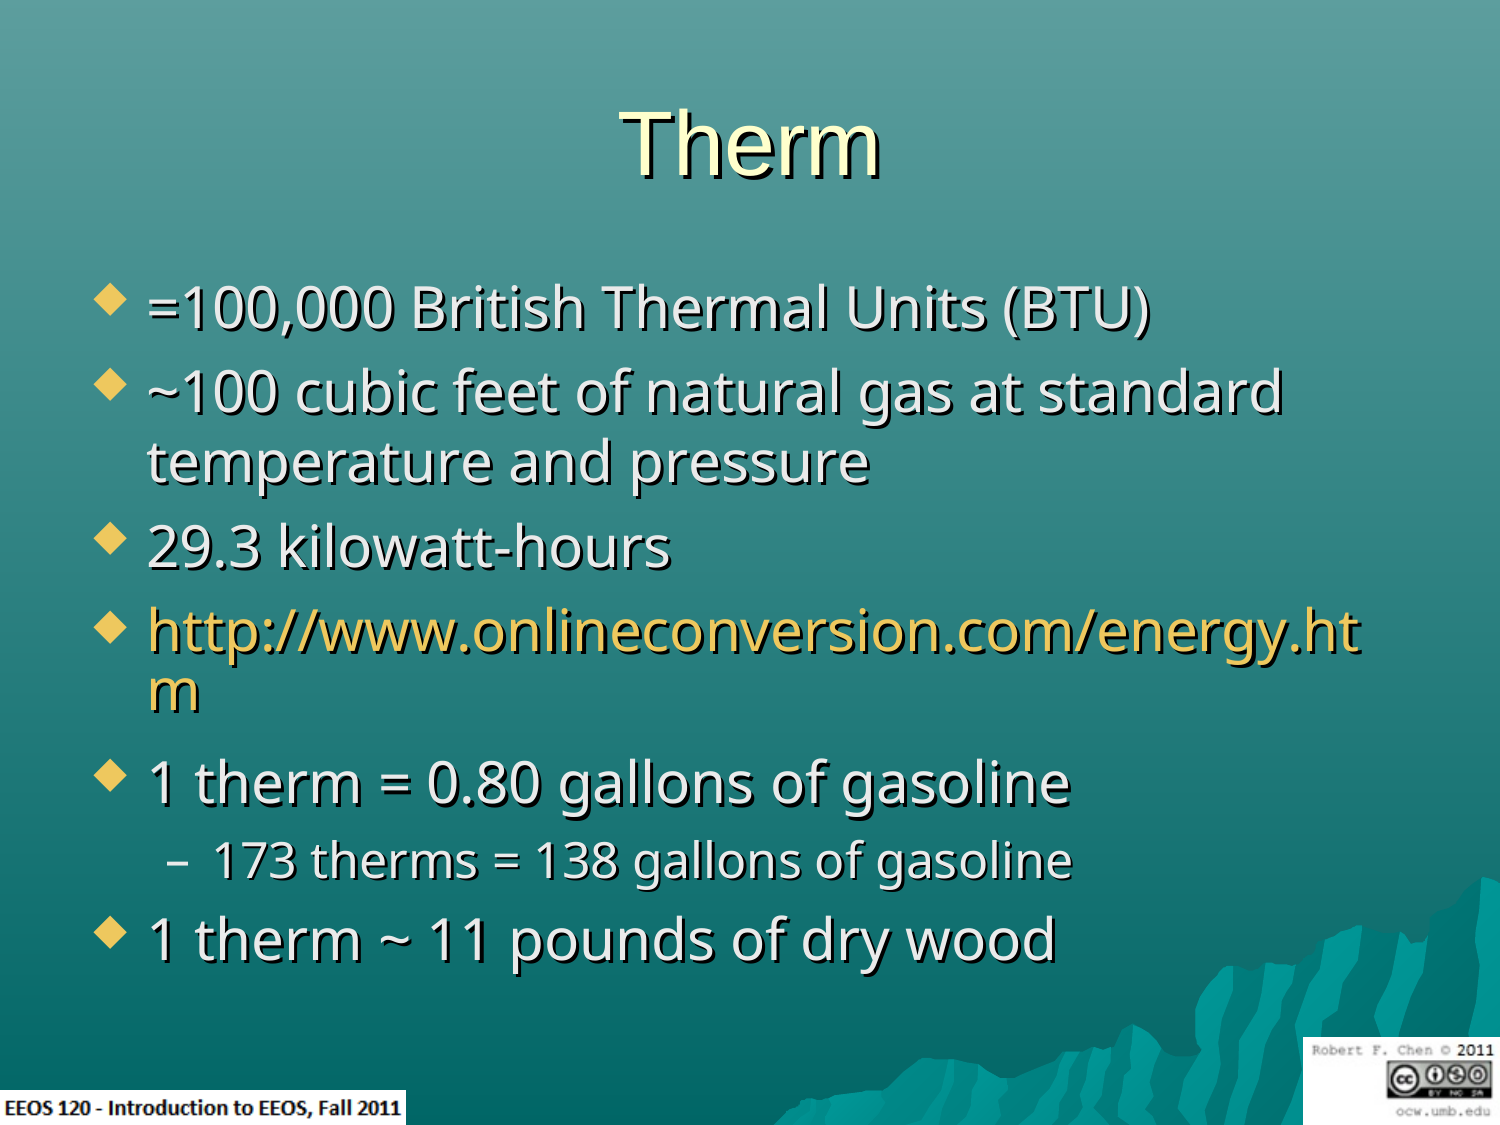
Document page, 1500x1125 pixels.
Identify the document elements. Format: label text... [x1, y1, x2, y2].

list =100,000 British Thermal Units (BTU) ~100 cubic feet of natural gas at standard temperature and pressure 29.3 kilowatt-hours http://www.onlineconversion.com/energy.htm 1 therm = 0.80 gallons of gasoline 173 therms = 138 gallons of gasoline 1 therm ~ 11 pounds of dry wood [75, 262, 1426, 1006]
picture [0, 1090, 406, 1125]
title Therm [75, 45, 1426, 233]
picture [1303, 1037, 1500, 1125]
